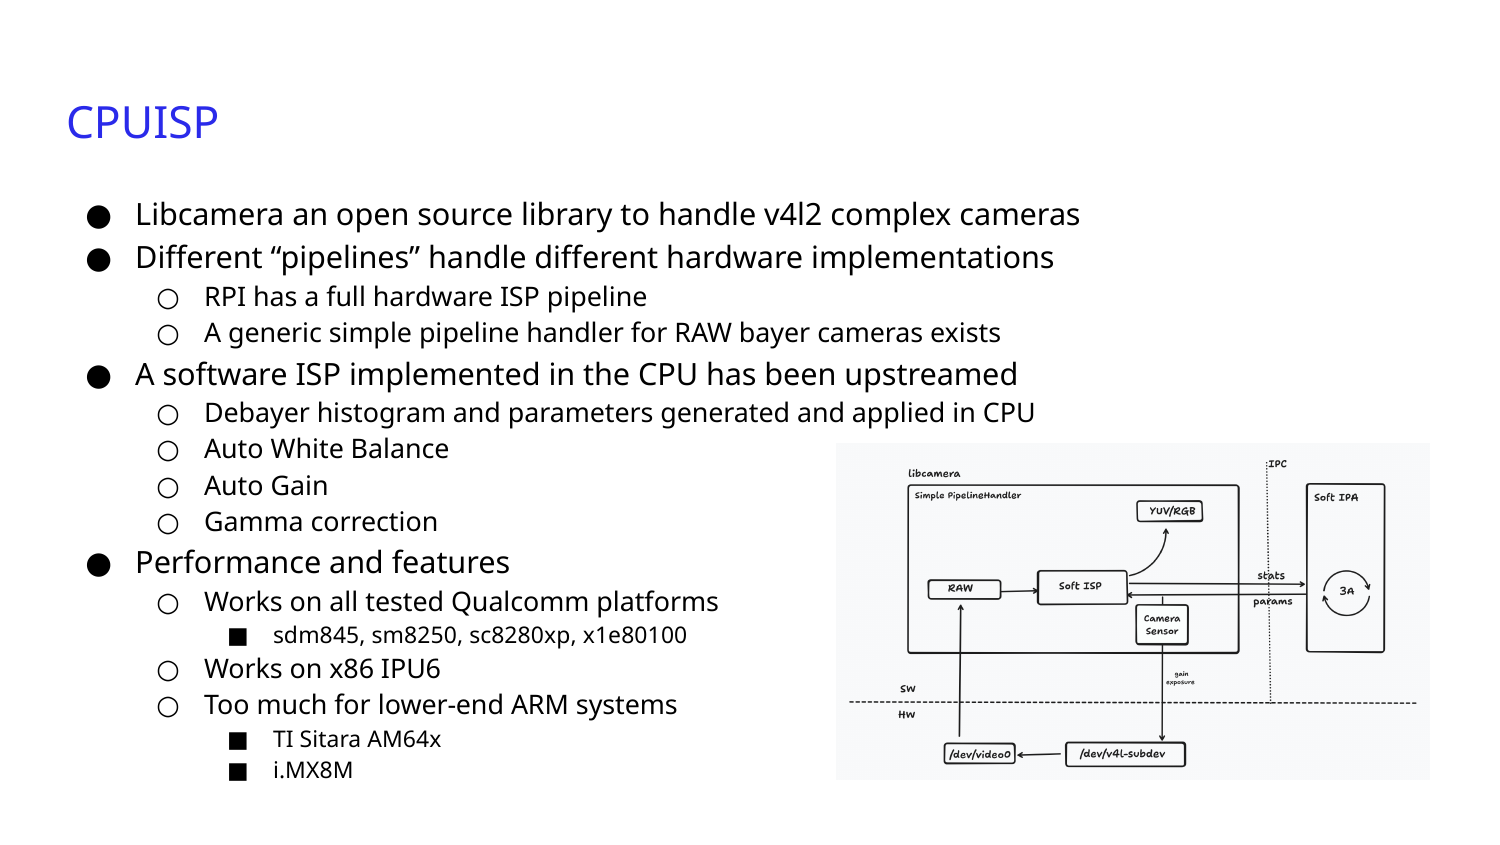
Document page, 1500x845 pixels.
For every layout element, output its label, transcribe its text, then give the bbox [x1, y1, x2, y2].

picture [836, 443, 1430, 780]
list Libcamera an open source library to handle v4l2 complex cameras Different “pipelines” handle different hardware implementations RPI has a full hardware ISP pipeline A generic simple pipeline handler for RAW bayer cameras exists A software ISP implemented in the CPU has been upstreamed Debayer histogram and parameters generated and applied in CPU Auto White Balance Auto Gain Gamma correction Performance and features Works on all tested Qualcomm platforms sdm845, sm8250, sc8280xp, x1e80100 Works on x86 IPU6 Too much for lower-end ARM systems TI Sitara AM64x i.MX8M [51, 175, 1449, 806]
title CPUISP [51, 73, 1449, 168]
